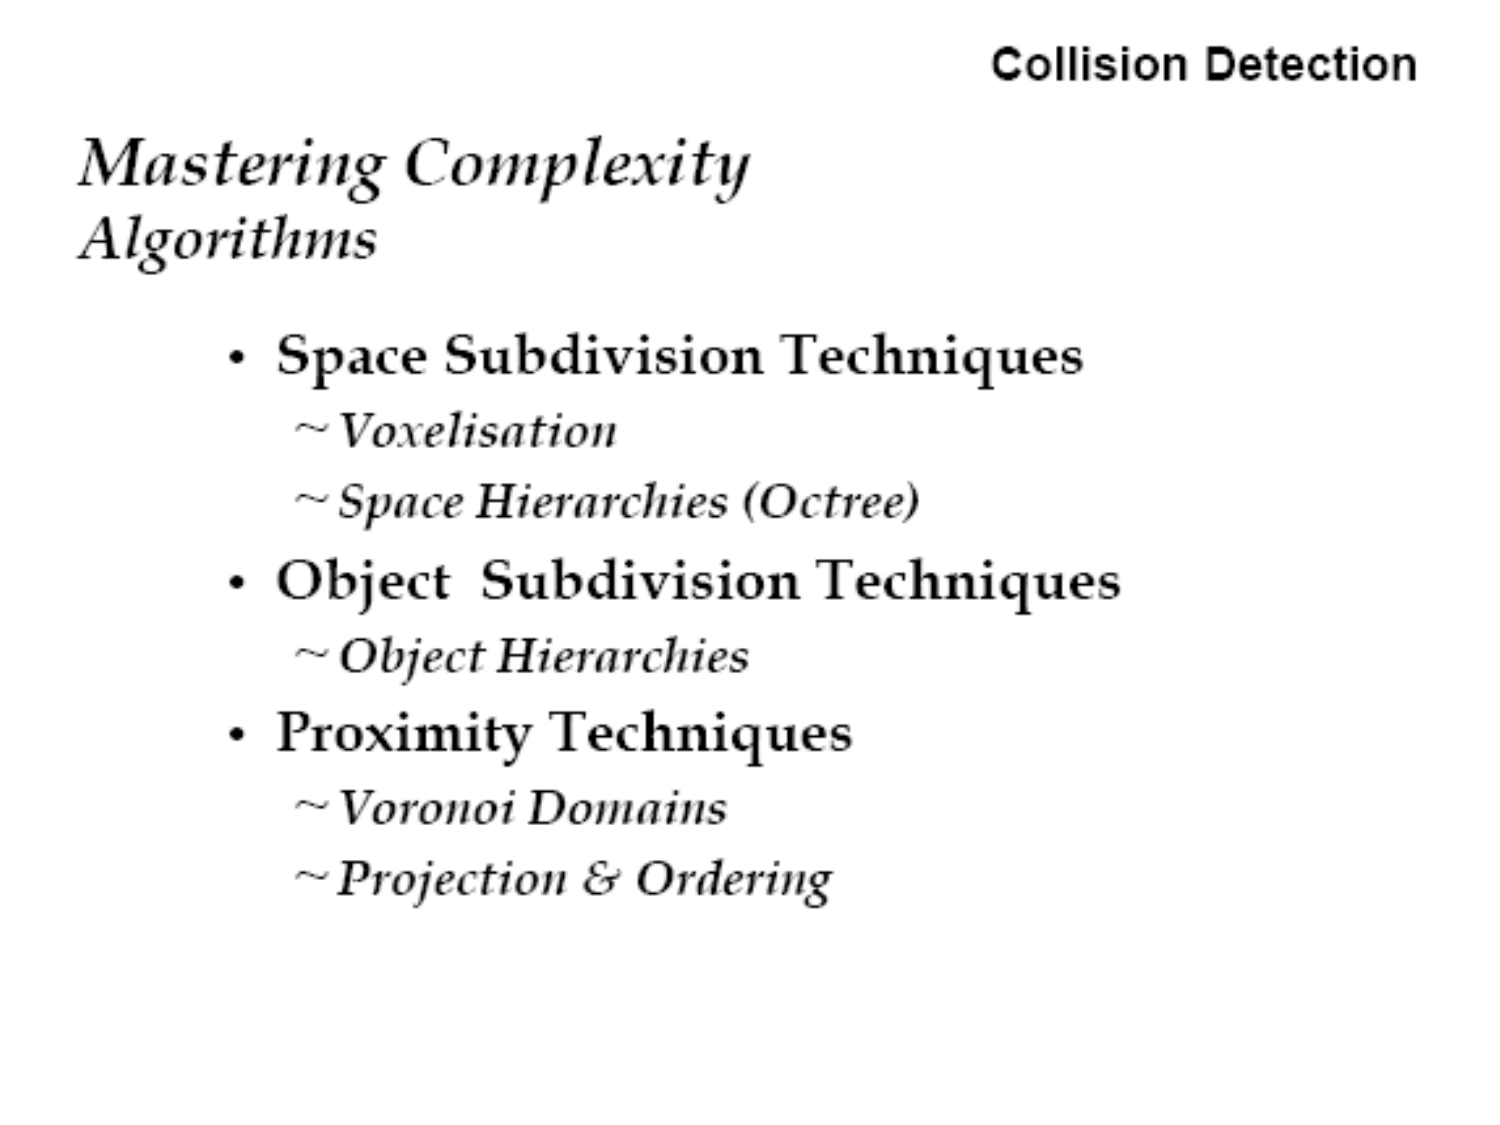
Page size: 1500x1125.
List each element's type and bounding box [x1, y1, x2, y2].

picture [29, 42, 1424, 1079]
